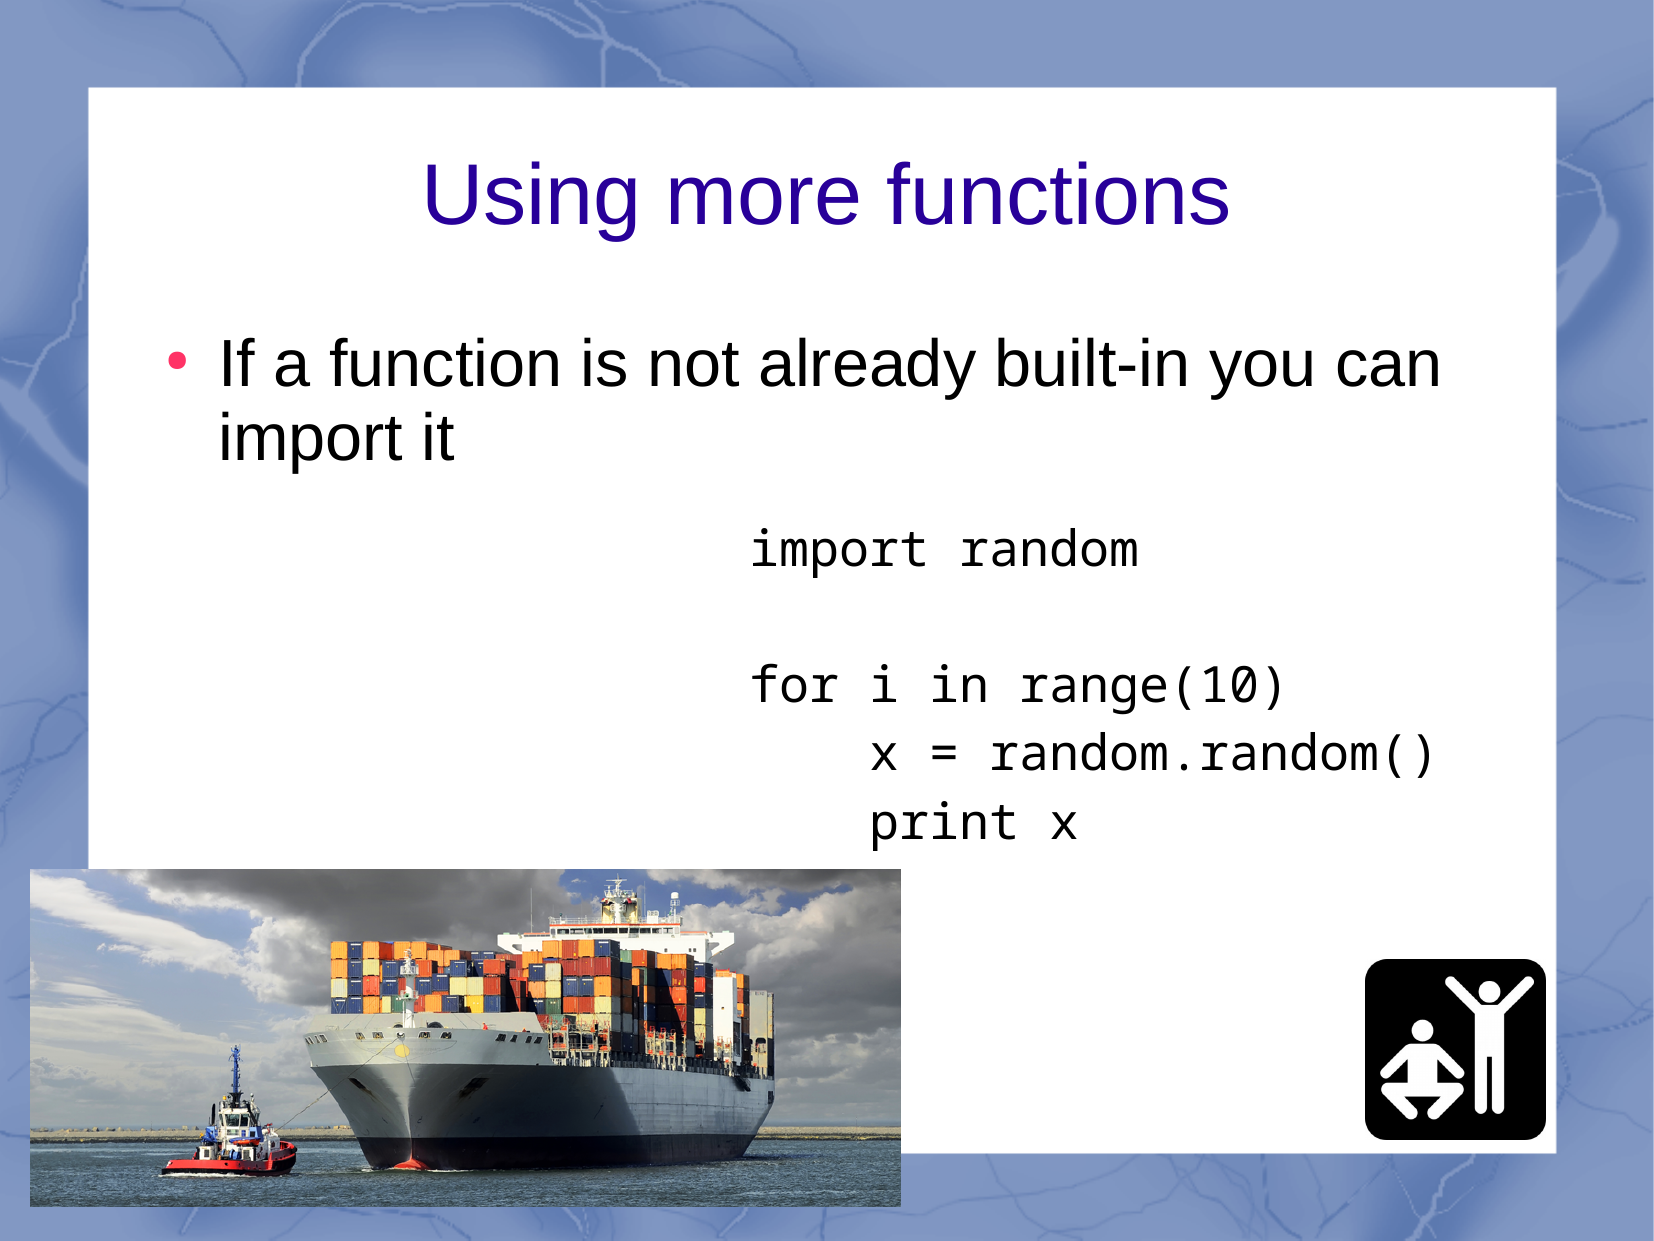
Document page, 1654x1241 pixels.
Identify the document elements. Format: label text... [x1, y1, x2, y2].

text_box import random for i in range(10) x = random.random() print x [735, 505, 1455, 811]
title Using more functions [118, 90, 1536, 298]
list If a function is not already built-in you can import it [147, 325, 1506, 481]
picture [0, 0, 1654, 1241]
